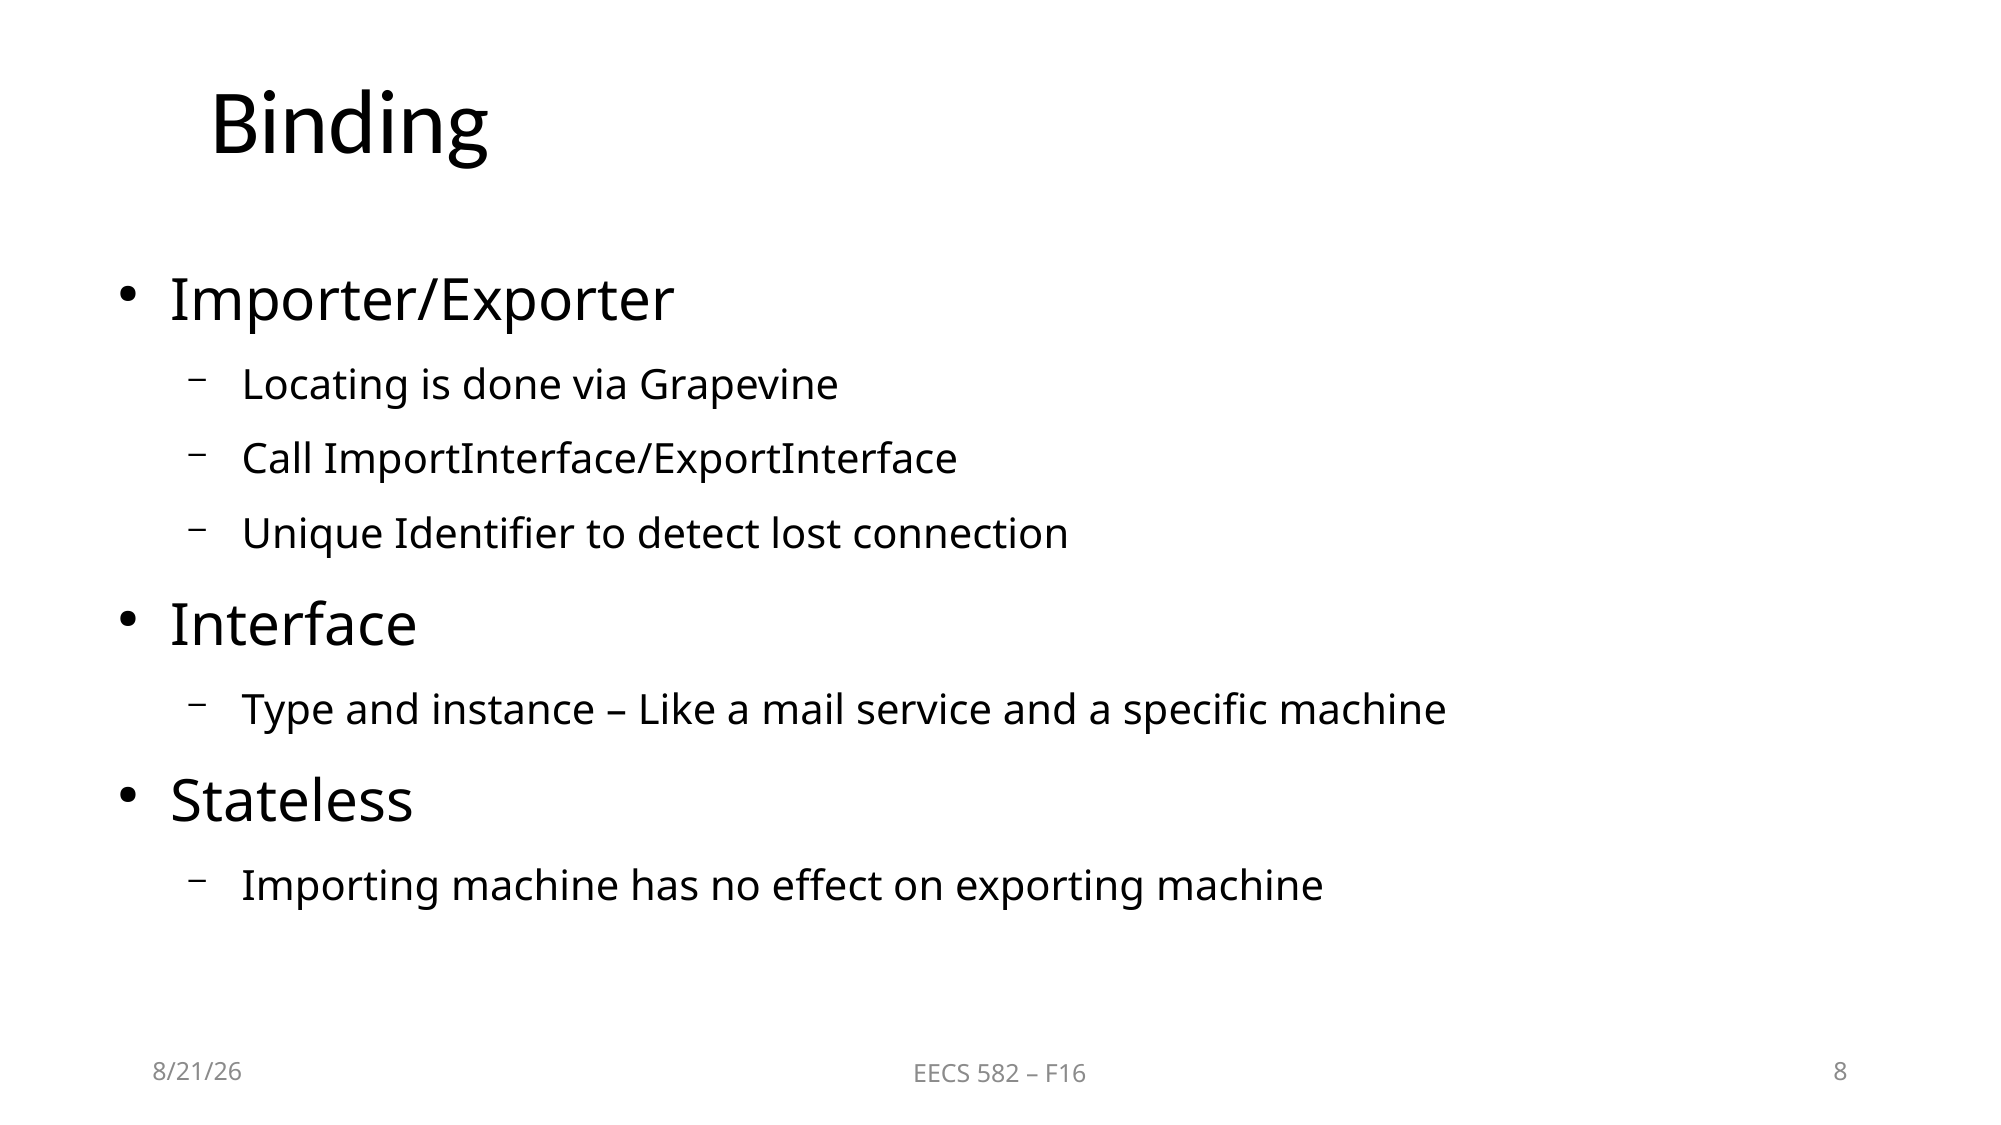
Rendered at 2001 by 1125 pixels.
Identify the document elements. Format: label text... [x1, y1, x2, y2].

list Importer/Exporter Locating is done via Grapevine Call ImportInterface/ExportInterface Unique Identifier to detect lost connection Interface Type and instance – Like a mail service and a specific machine Stateless Importing machine has no effect on exporting machine [99, 263, 1936, 916]
title Binding [210, 0, 1710, 263]
